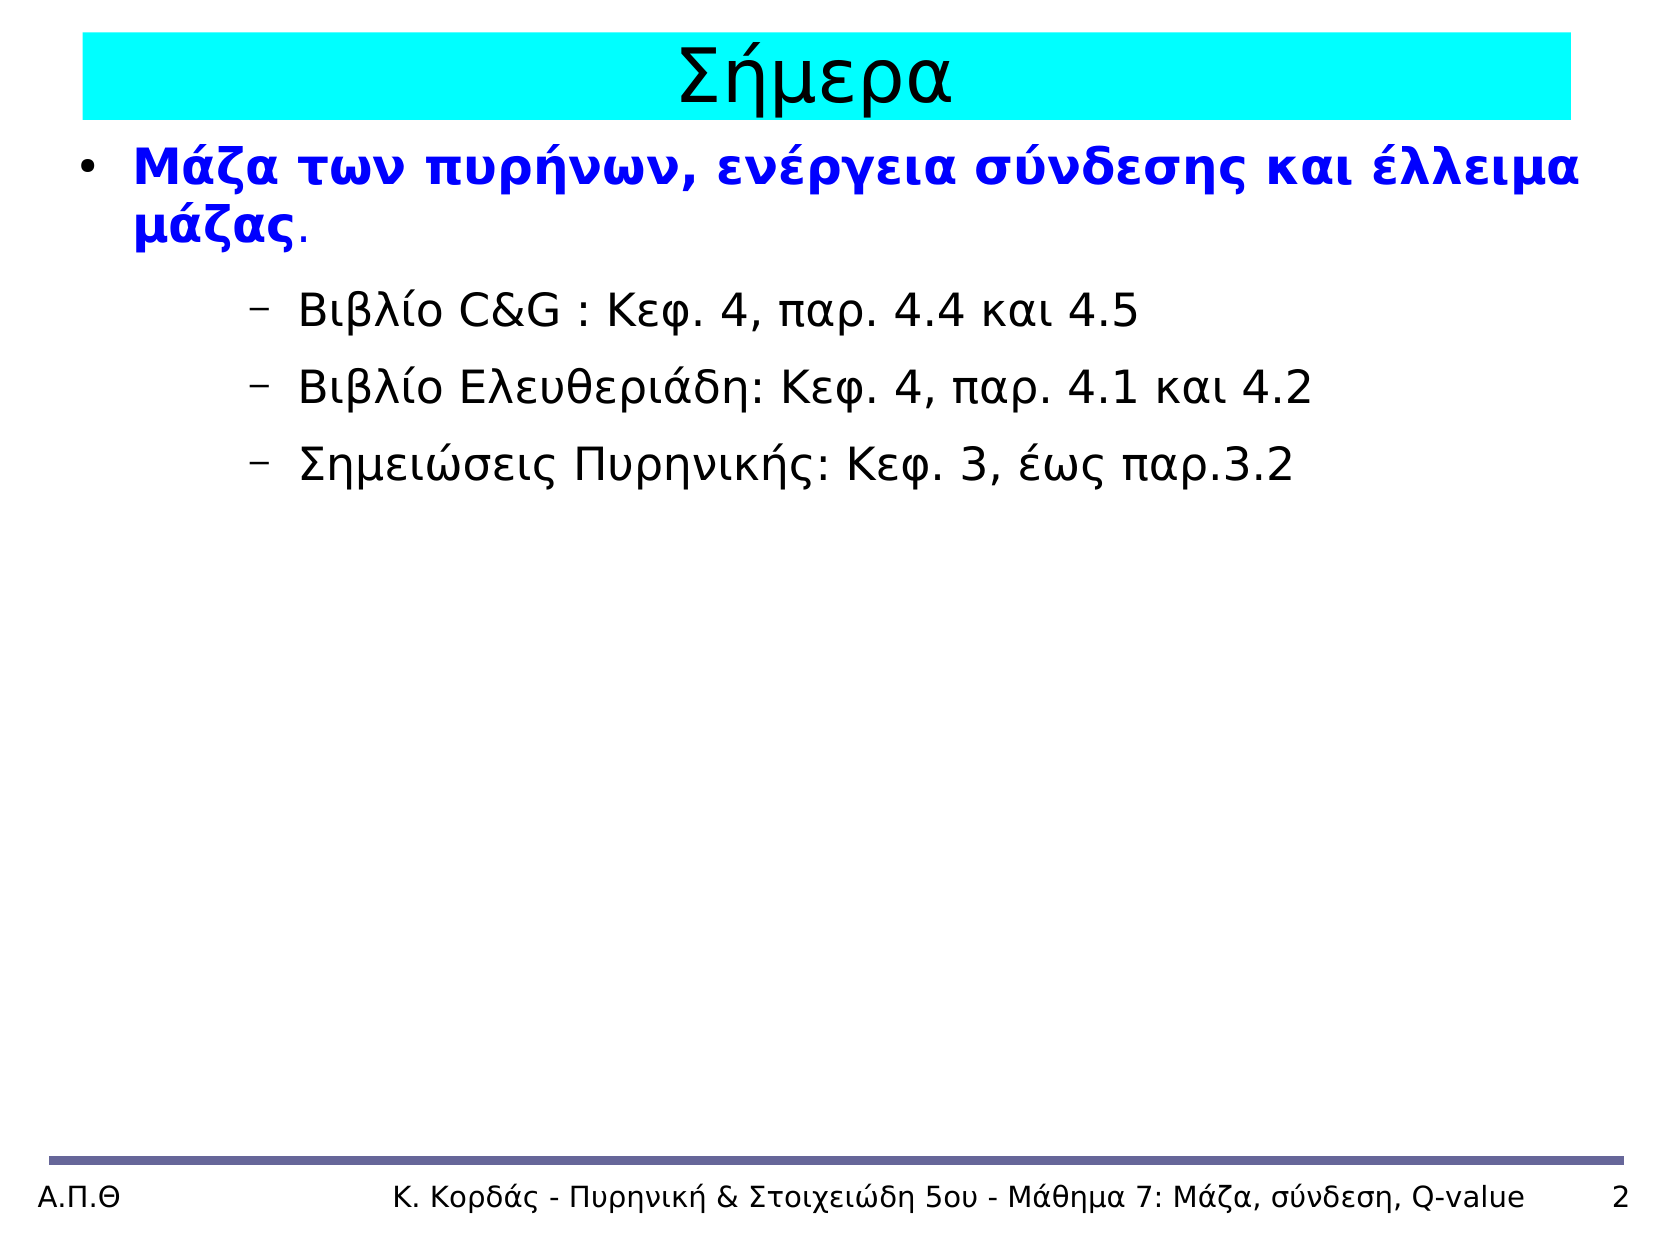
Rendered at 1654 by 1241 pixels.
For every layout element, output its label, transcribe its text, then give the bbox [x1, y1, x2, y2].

list Μάζα των πυρήνων, ενέργεια σύνδεσης και έλλειμα μάζας. Βιβλίο C&G : Κεφ. 4, παρ. 4.4 και 4.5 Βιβλίο Ελευθεριάδη: Κεφ. 4, παρ. 4.1 και 4.2 Σημειώσεις Πυρηνικής: Κεφ. 3, έως παρ.3.2 [61, 138, 1595, 1100]
title Σήμερα [82, 32, 1571, 120]
